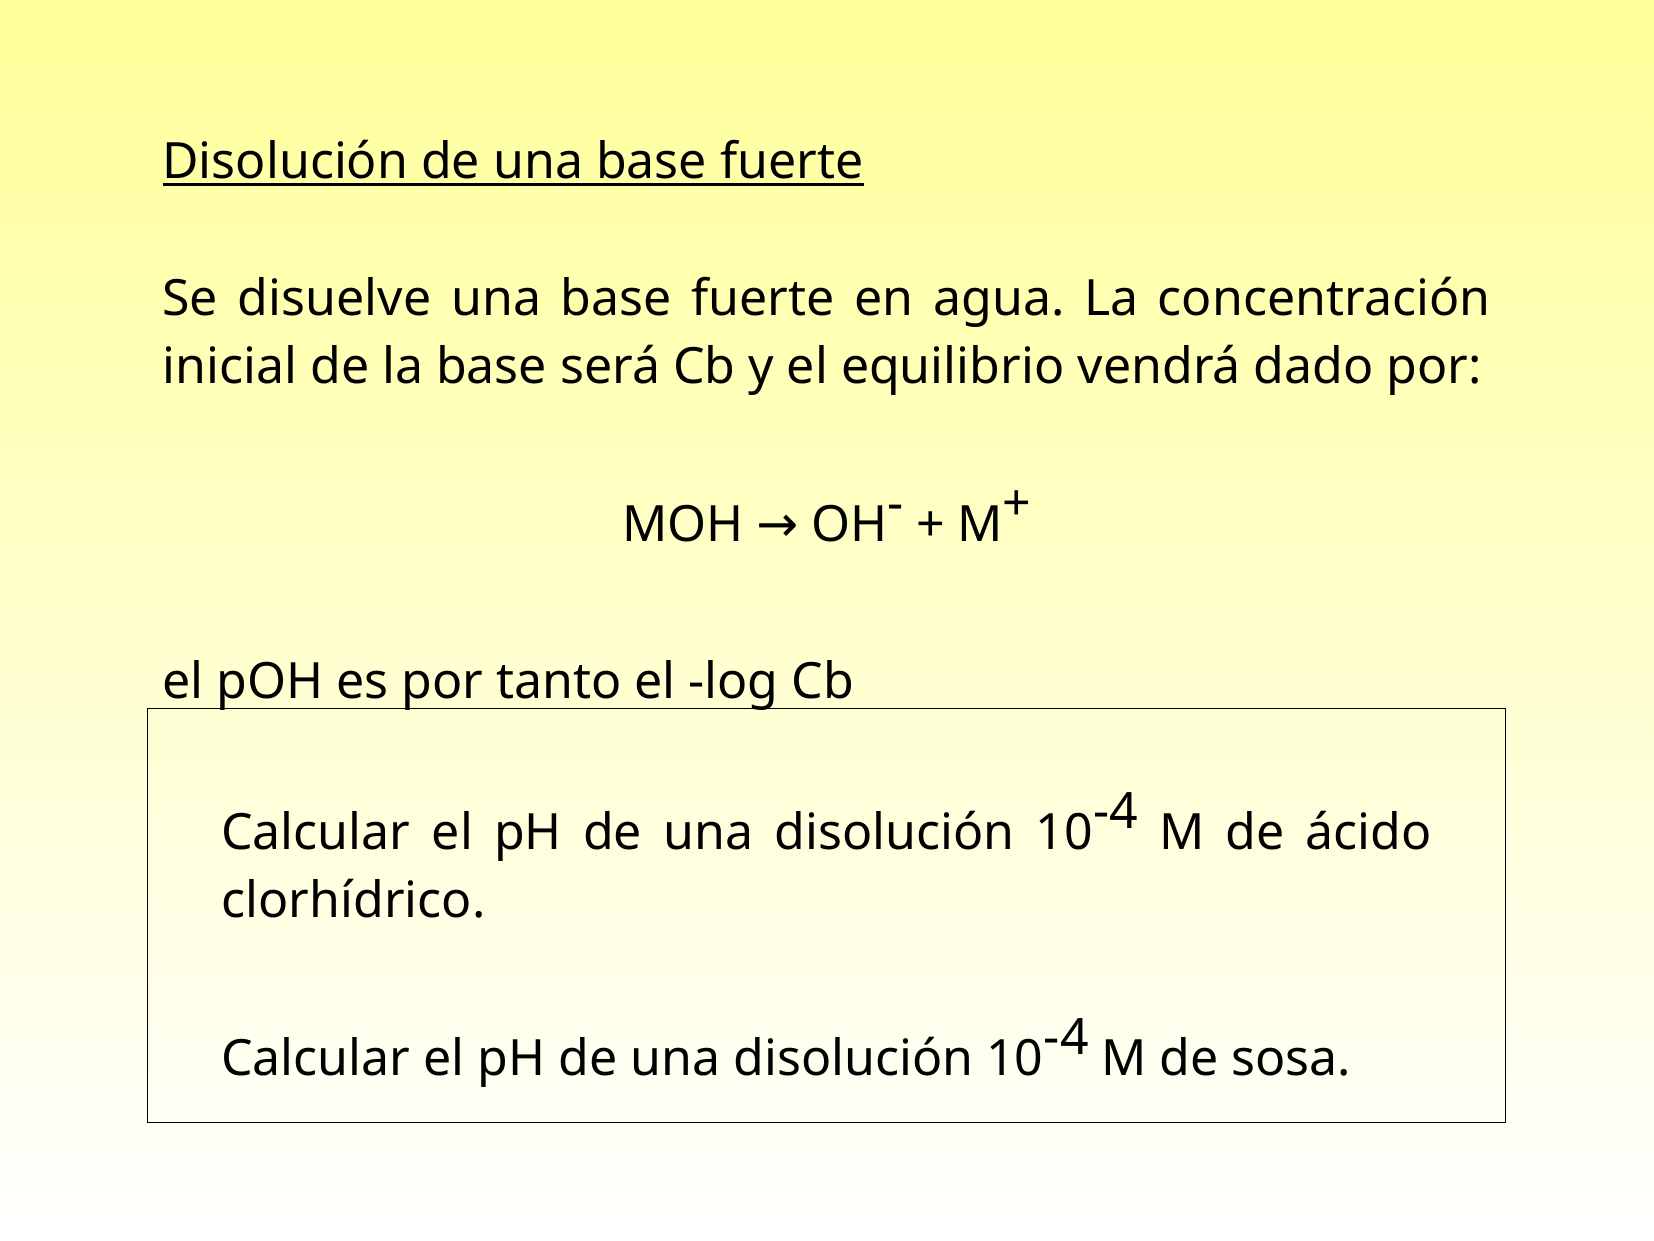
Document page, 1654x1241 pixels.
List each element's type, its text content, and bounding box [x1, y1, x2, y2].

text_box Disolución de una base fuerte Se disuelve una base fuerte en agua. La concentración inicial de la base será Cb y el equilibrio vendrá dado por: MOH → OH- + M+ el pOH es por tanto el -log Cb [147, 118, 1506, 676]
text_box Calcular el pH de una disolución 10-4 M de ácido clorhídrico. Calcular el pH de una disolución 10-4 M de sosa. [206, 767, 1447, 1065]
